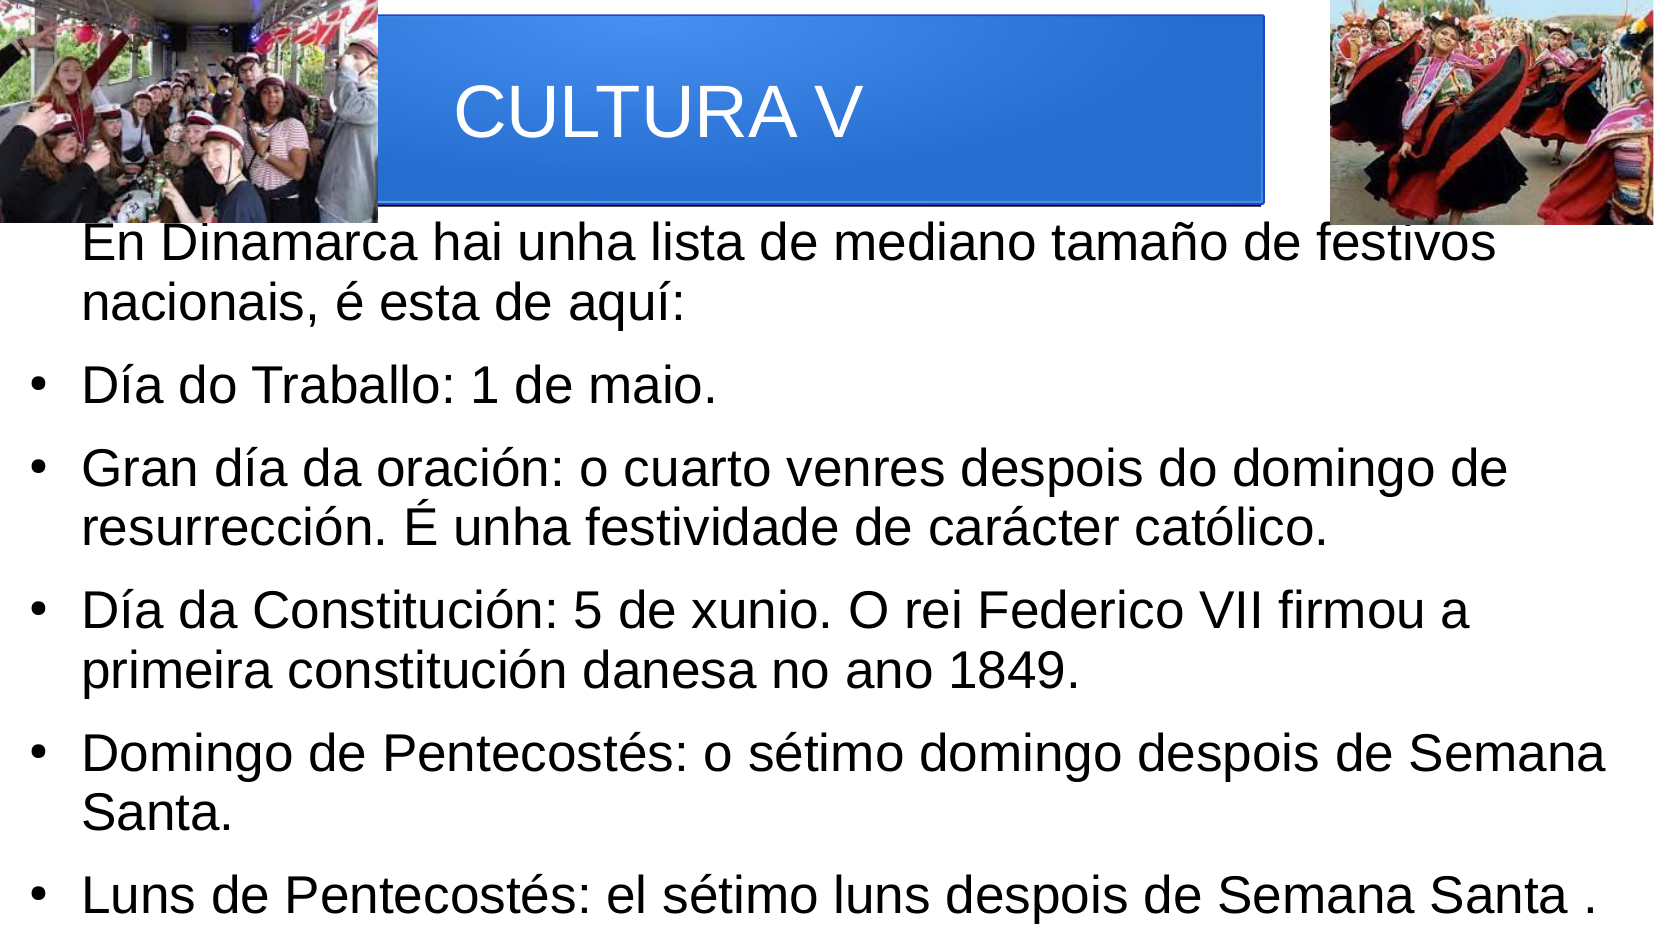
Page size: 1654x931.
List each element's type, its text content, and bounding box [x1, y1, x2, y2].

list En Dinamarca hai unha lista de mediano tamaño de festivos nacionais, é esta de aquí: Día do Traballo: 1 de maio. Gran día da oración: o cuarto venres despois do domingo de resurrección. É unha festividade de carácter católico. Día da Constitución: 5 de xunio. O rei Federico VII firmou a primeira constitución danesa no ano 1849. Domingo de Pentecostés: o sétimo domingo despois de Semana Santa. Luns de Pentecostés: el sétimo luns despois de Semana Santa . [11, 212, 1654, 931]
picture [0, 0, 378, 223]
title CULTURA V [378, 35, 1235, 189]
picture [1330, 0, 1654, 225]
